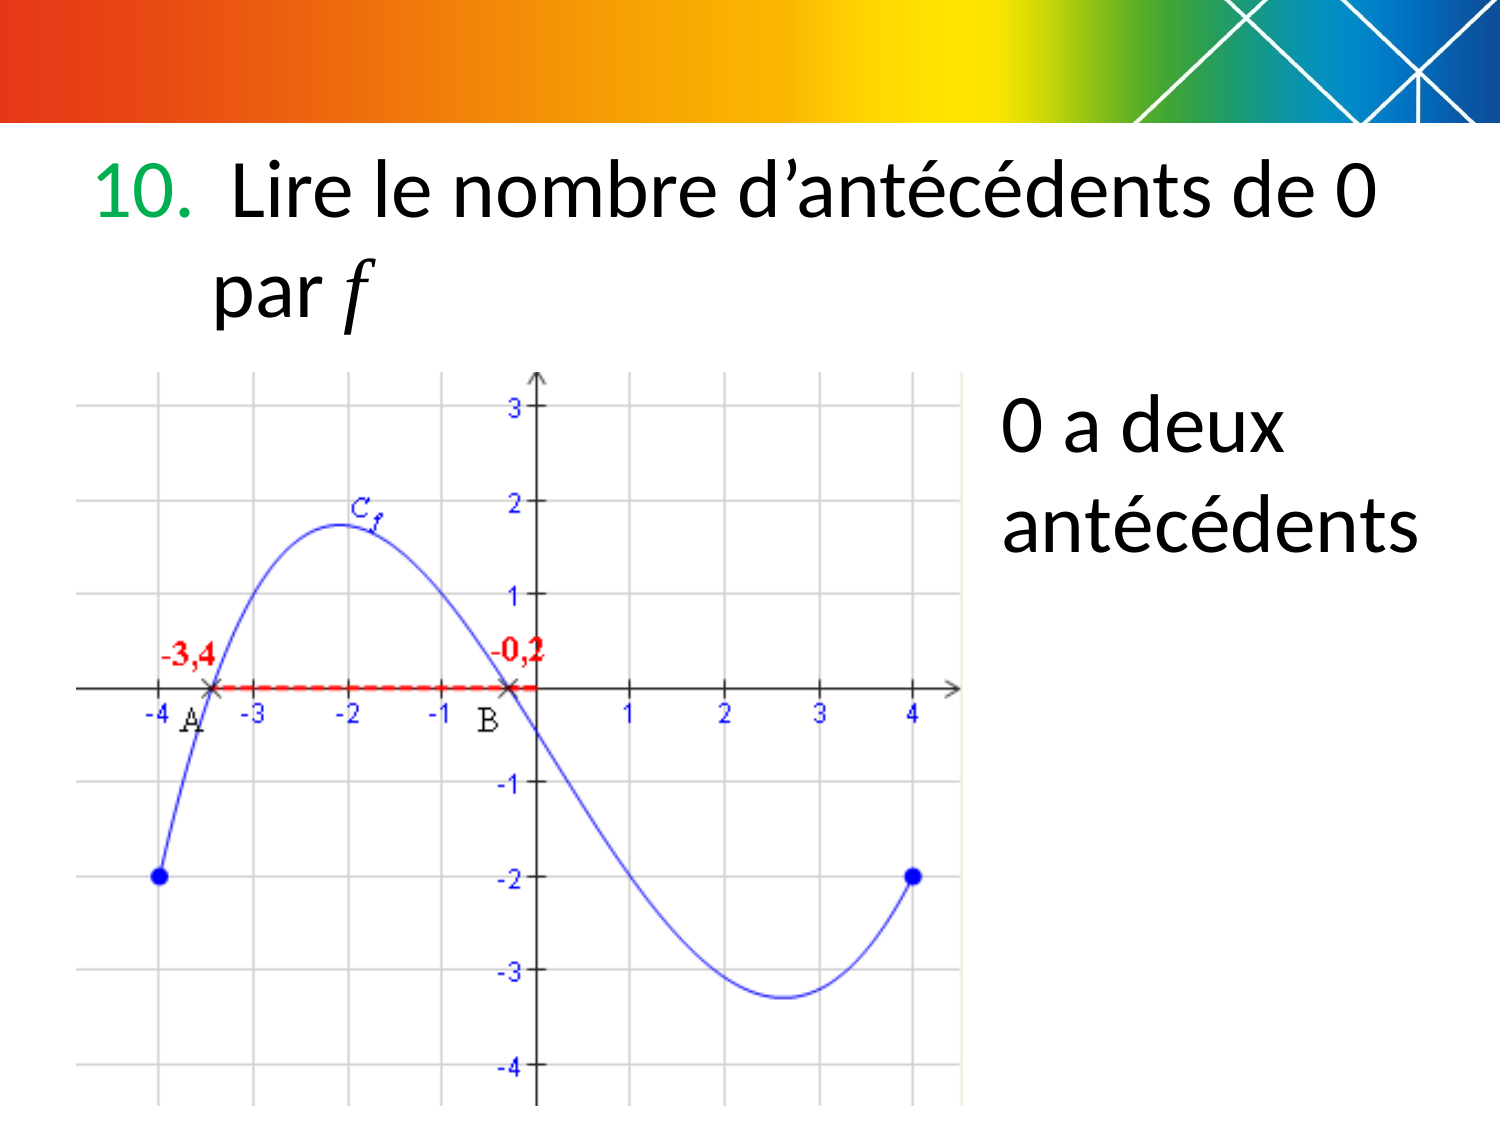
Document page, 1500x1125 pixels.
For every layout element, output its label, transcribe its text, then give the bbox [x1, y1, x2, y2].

picture [76, 372, 963, 1106]
picture [1340, 0, 1500, 123]
title Lire le nombre d’antécédents de 0 par f [75, 126, 1426, 342]
picture [0, 0, 1359, 123]
text_box 0 a deux antécédents [986, 361, 1500, 578]
